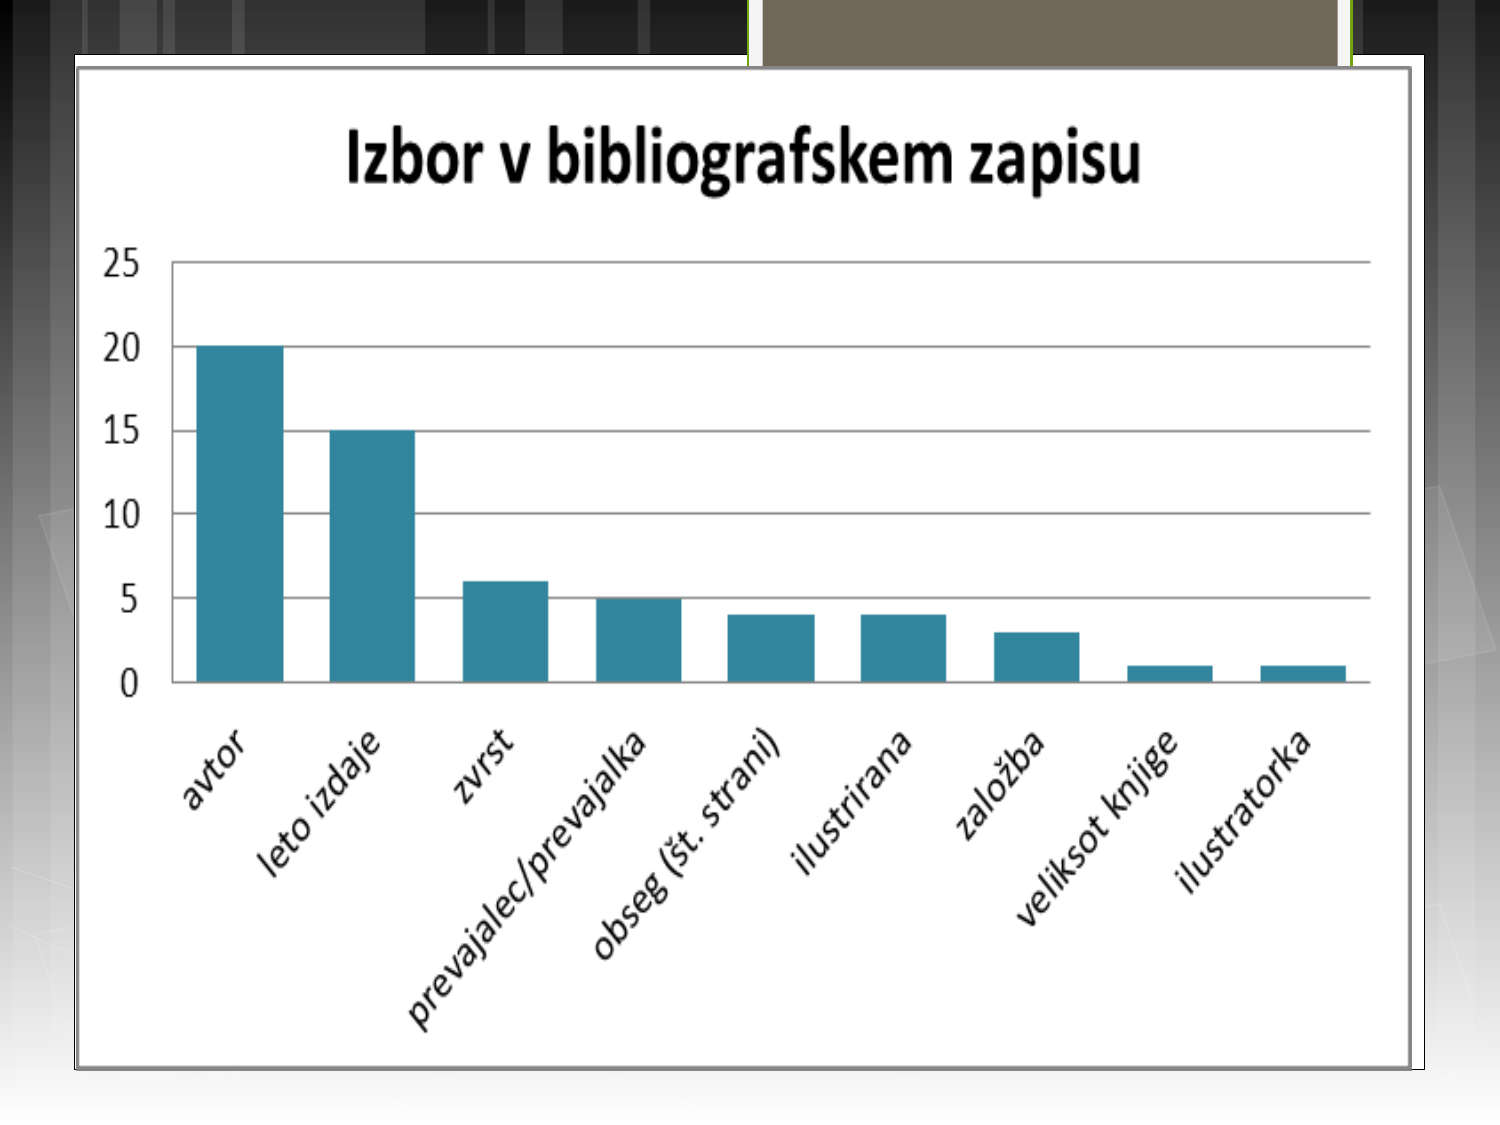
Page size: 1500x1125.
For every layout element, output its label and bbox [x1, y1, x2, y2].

picture [76, 66, 1412, 1071]
